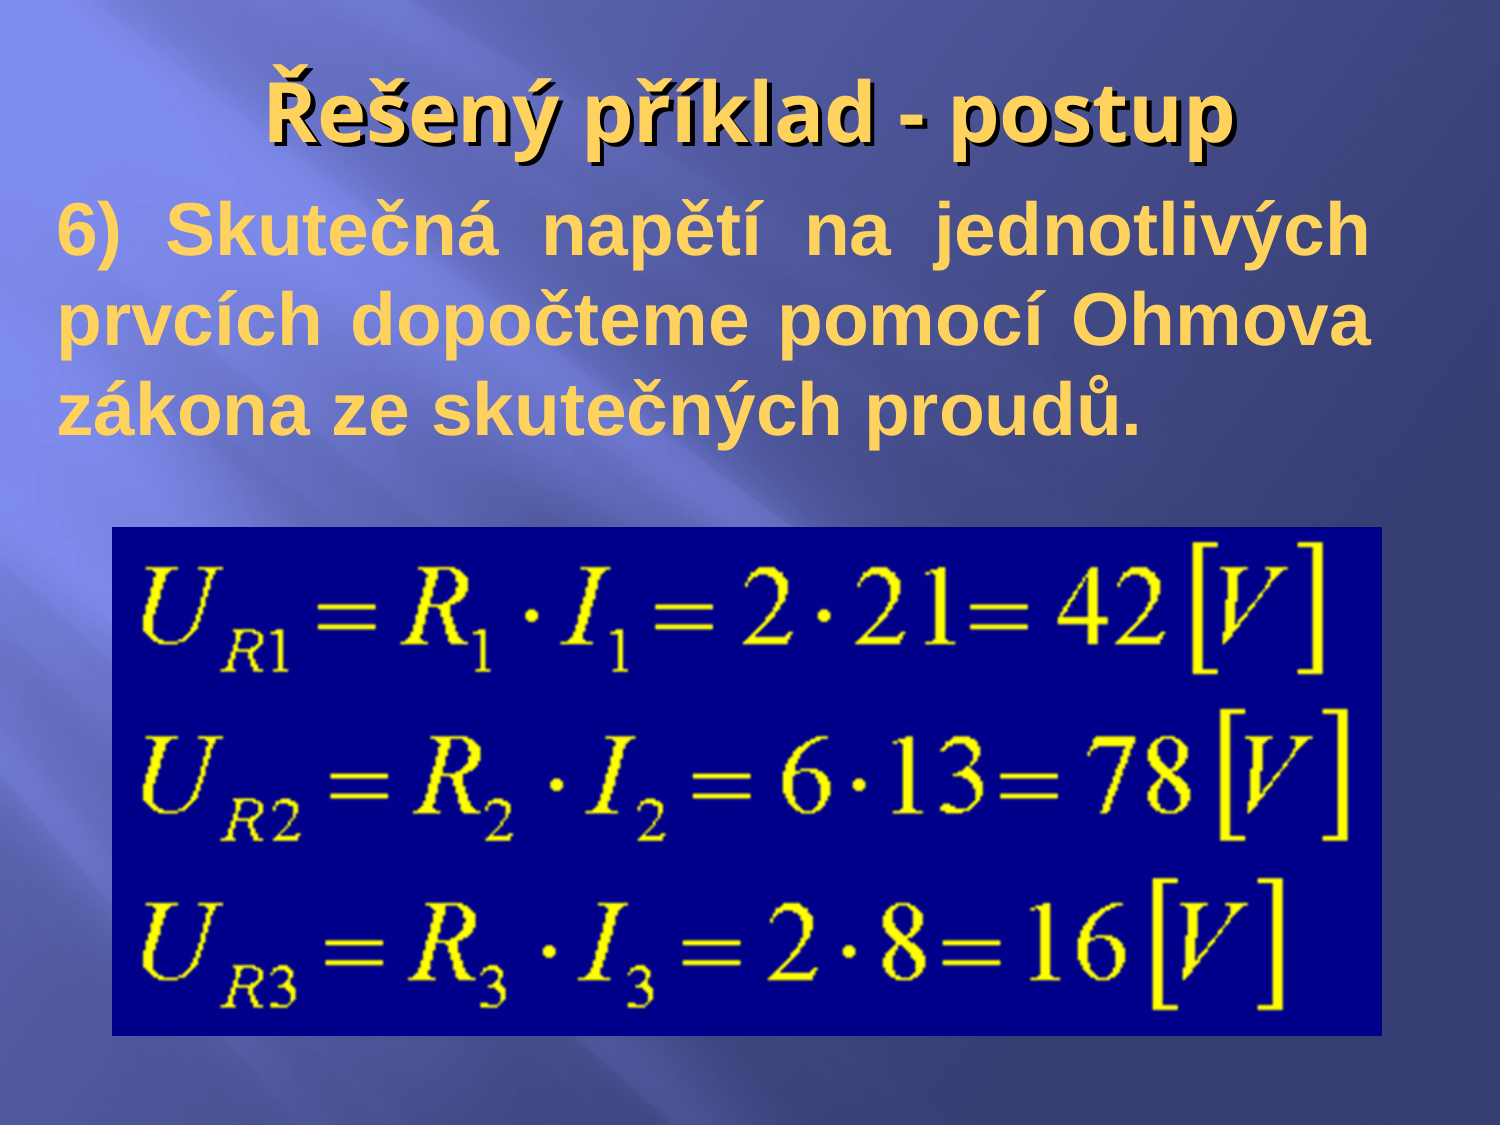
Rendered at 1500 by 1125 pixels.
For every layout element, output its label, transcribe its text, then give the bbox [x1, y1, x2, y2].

title Řešený příklad - postup [75, 45, 1426, 172]
picture [112, 527, 1382, 1036]
text_box 6) Skutečná napětí na jednotlivých prvcích dopočteme pomocí Ohmova zákona ze skutečných proudů. [41, 172, 1471, 457]
